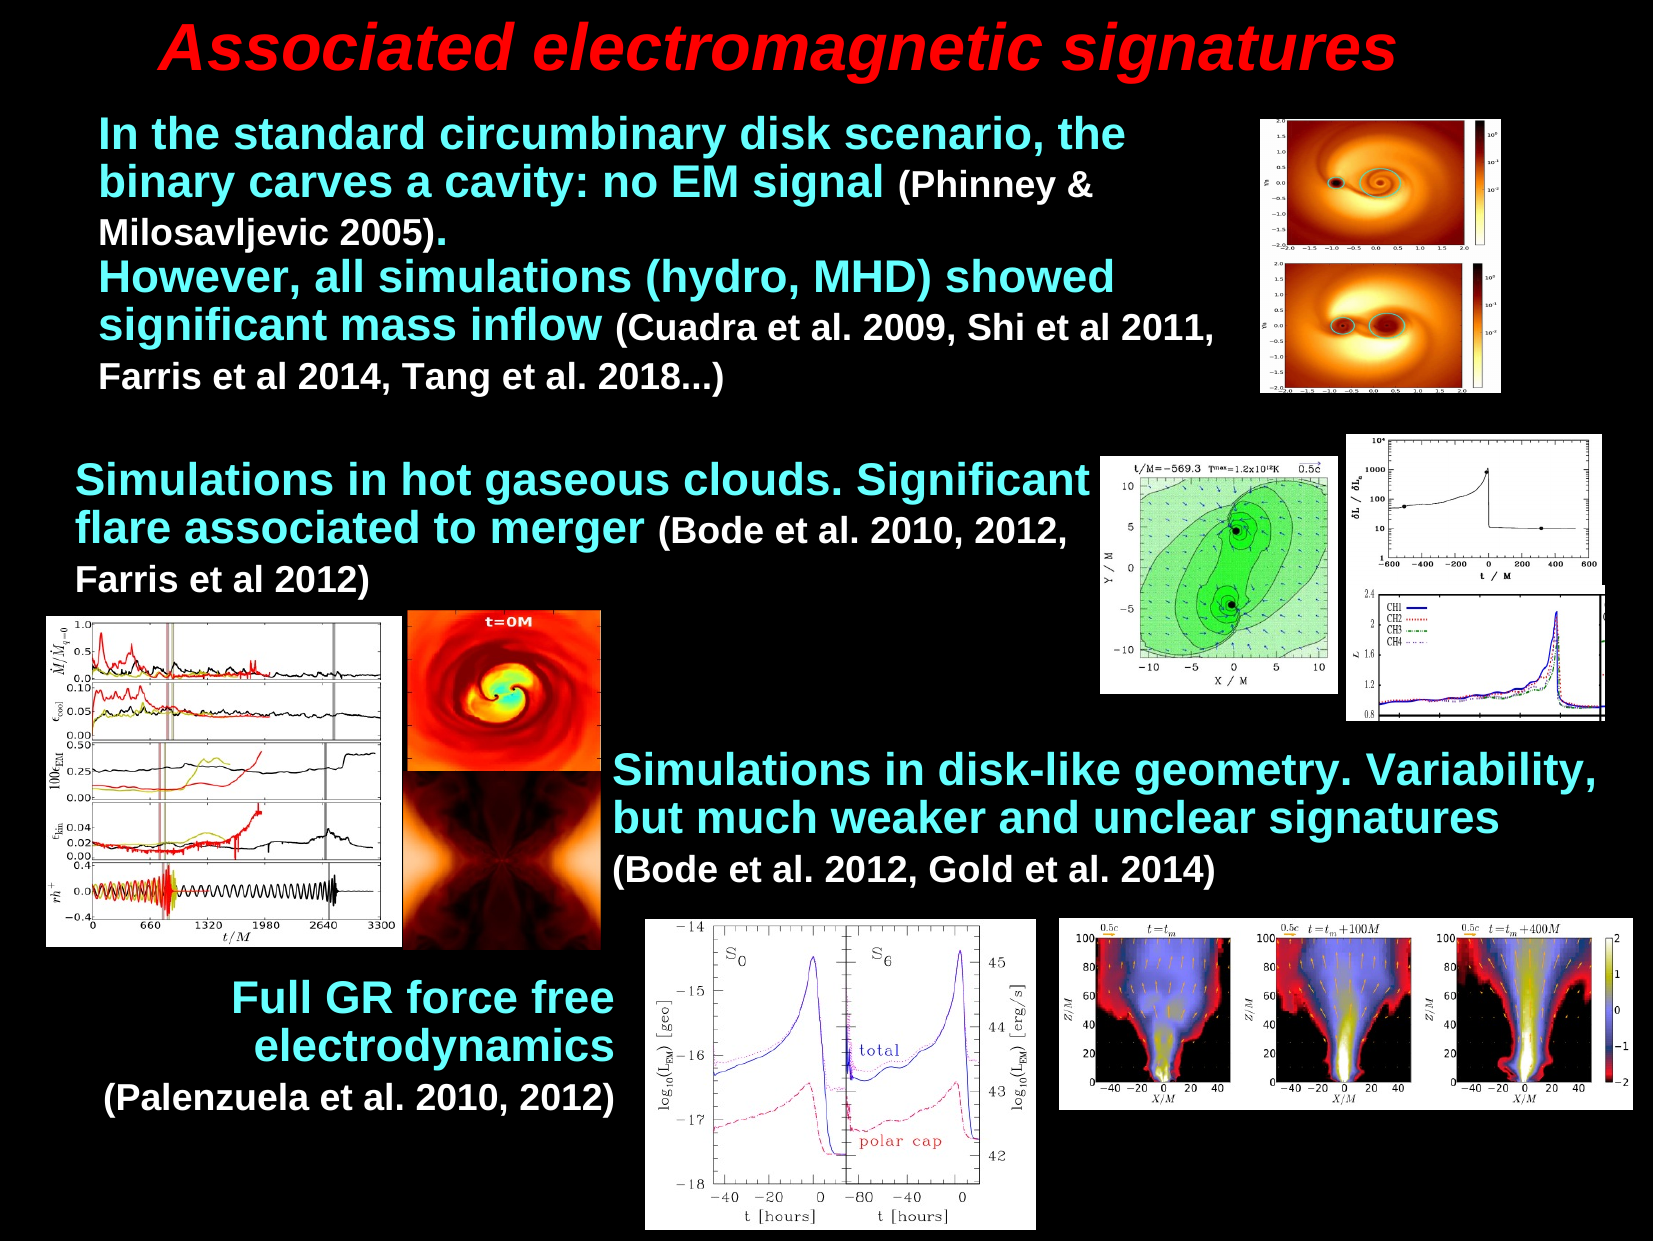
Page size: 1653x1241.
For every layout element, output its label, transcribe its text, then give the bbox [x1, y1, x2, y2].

picture [1059, 993, 1633, 1111]
picture [1260, 119, 1501, 393]
text_box Simulations in disk-like geometry. Variability, but much weaker and unclear signatures (Bode et al. 2012, Gold et al. 2014) [597, 739, 1633, 993]
text_box Full GR force free electrodynamics (Palenzuela et al. 2010, 2012) [0, 967, 631, 1221]
picture [403, 704, 601, 950]
picture [46, 616, 402, 947]
picture [1346, 434, 1605, 721]
picture [1111, 456, 1338, 694]
text_box In the standard circumbinary disk scenario, the binary carves a cavity: no EM signal (Phinney & Milosavljevic 2005). However, all simulations (hydro, MHD) showed significant mass inflow (Cuadra et al. 2009, Shi et al 2011, Farris et al 2014, Tang et al. 2018...) [83, 103, 1246, 405]
text_box Associated electromagnetic signatures [159, 17, 1400, 85]
picture [645, 993, 1036, 1231]
text_box Simulations in hot gaseous clouds. Significant flare associated to merger (Bode et al. 2010, 2012, Farris et al 2012) [60, 450, 1111, 704]
